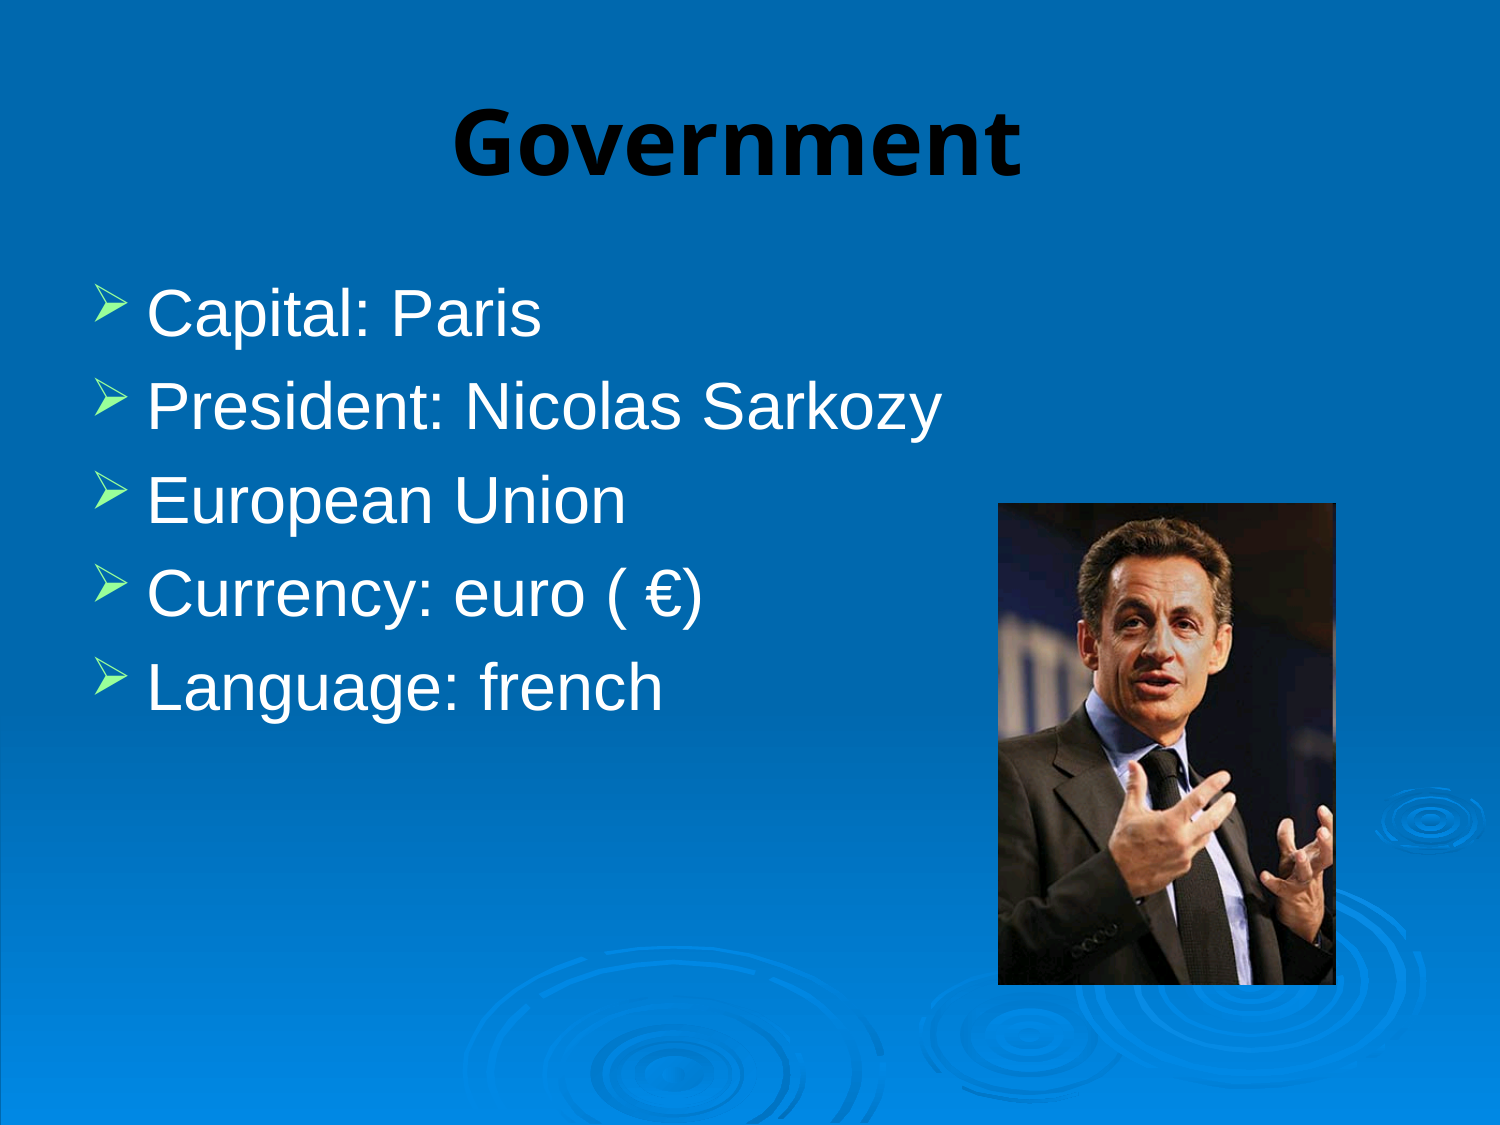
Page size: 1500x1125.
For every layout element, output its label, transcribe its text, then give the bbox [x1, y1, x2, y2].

picture [998, 503, 1336, 985]
list Capital: Paris President: Nicolas Sarkozy European Union Currency: euro ( €) Language: french [75, 262, 1425, 1005]
title Government [75, 45, 1425, 233]
